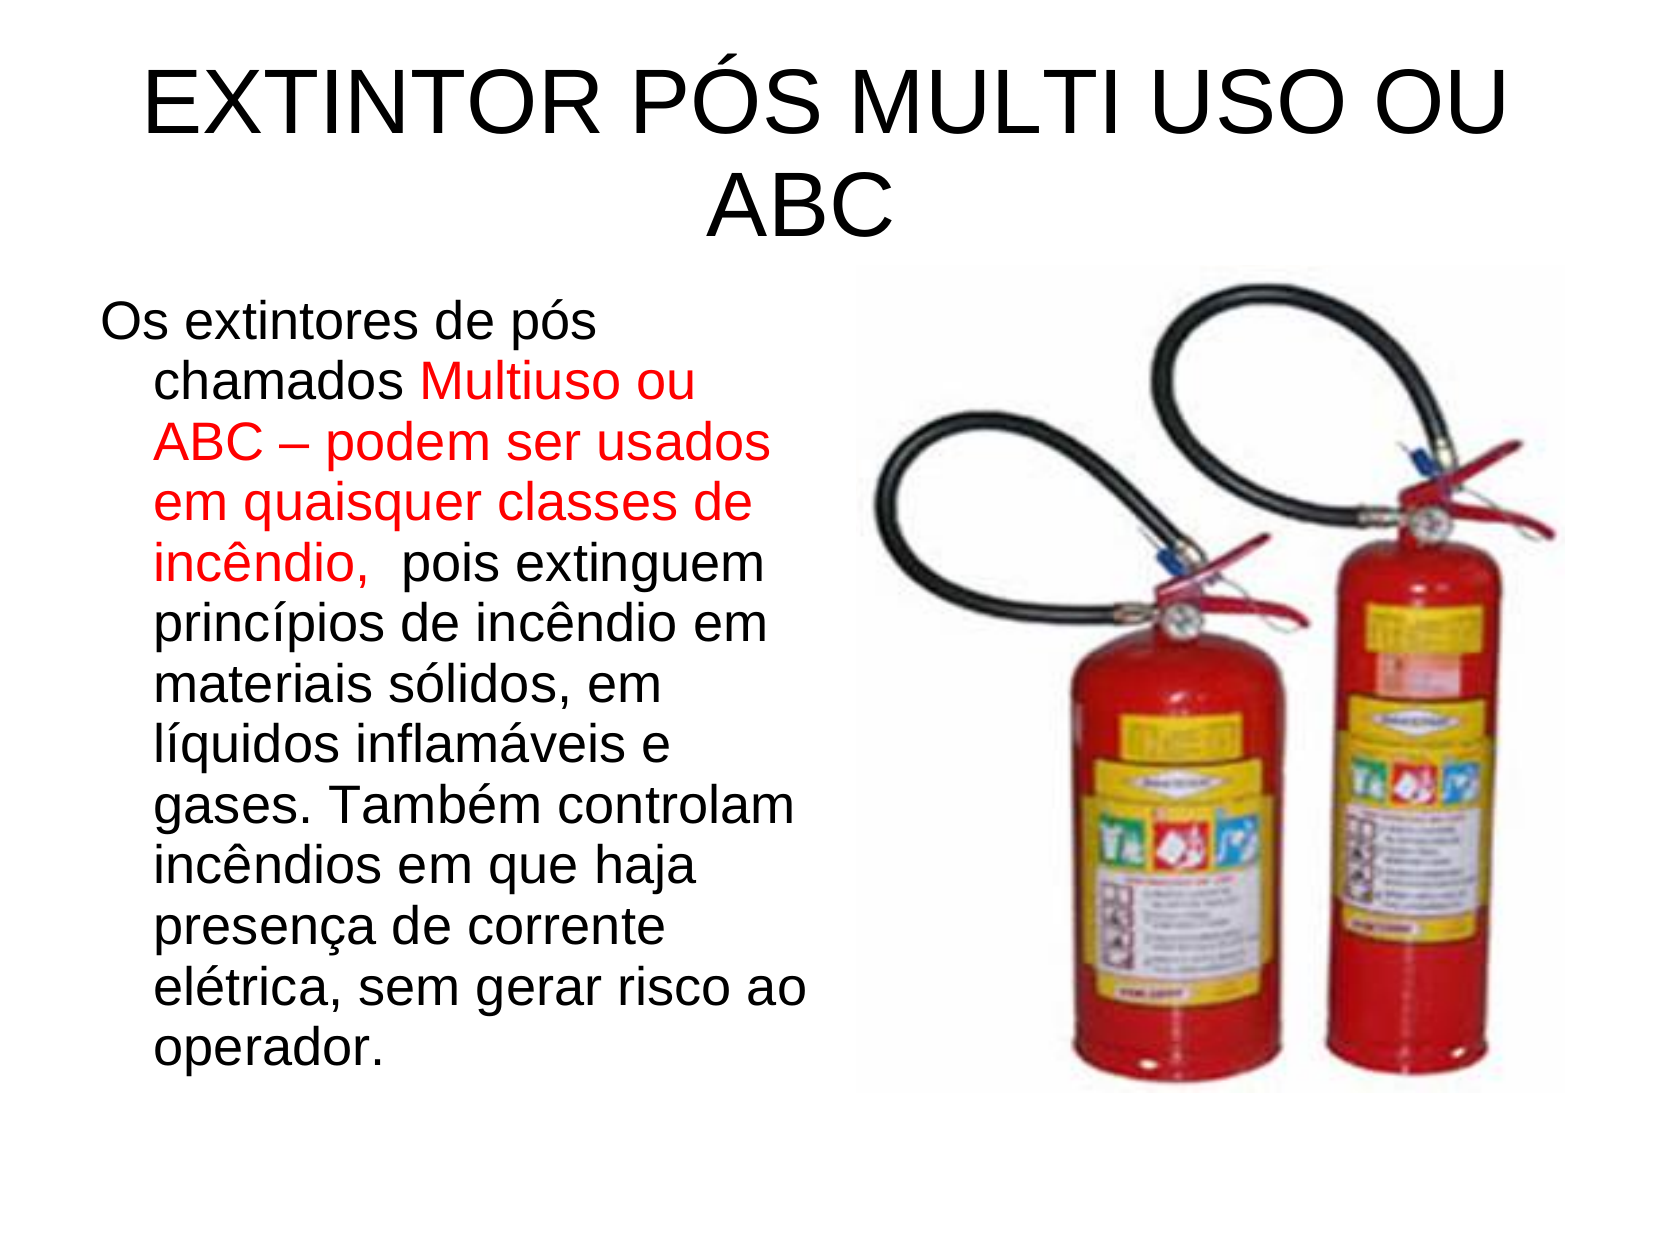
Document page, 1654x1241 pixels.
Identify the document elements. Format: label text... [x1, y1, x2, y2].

picture [845, 265, 1572, 1109]
text_box [107, 437, 739, 1241]
list Os extintores de pós chamados Multiuso ou ABC – podem ser usados em quaisquer classes de incêndio, pois extinguem princípios de incêndio em materiais sólidos, em líquidos inflamáveis e gases. Também controlam incêndios em que haja presença de corrente elétrica, sem gerar risco ao operador. [82, 290, 809, 1109]
title EXTINTOR PÓS MULTI USO OU ABC [82, 50, 1571, 256]
